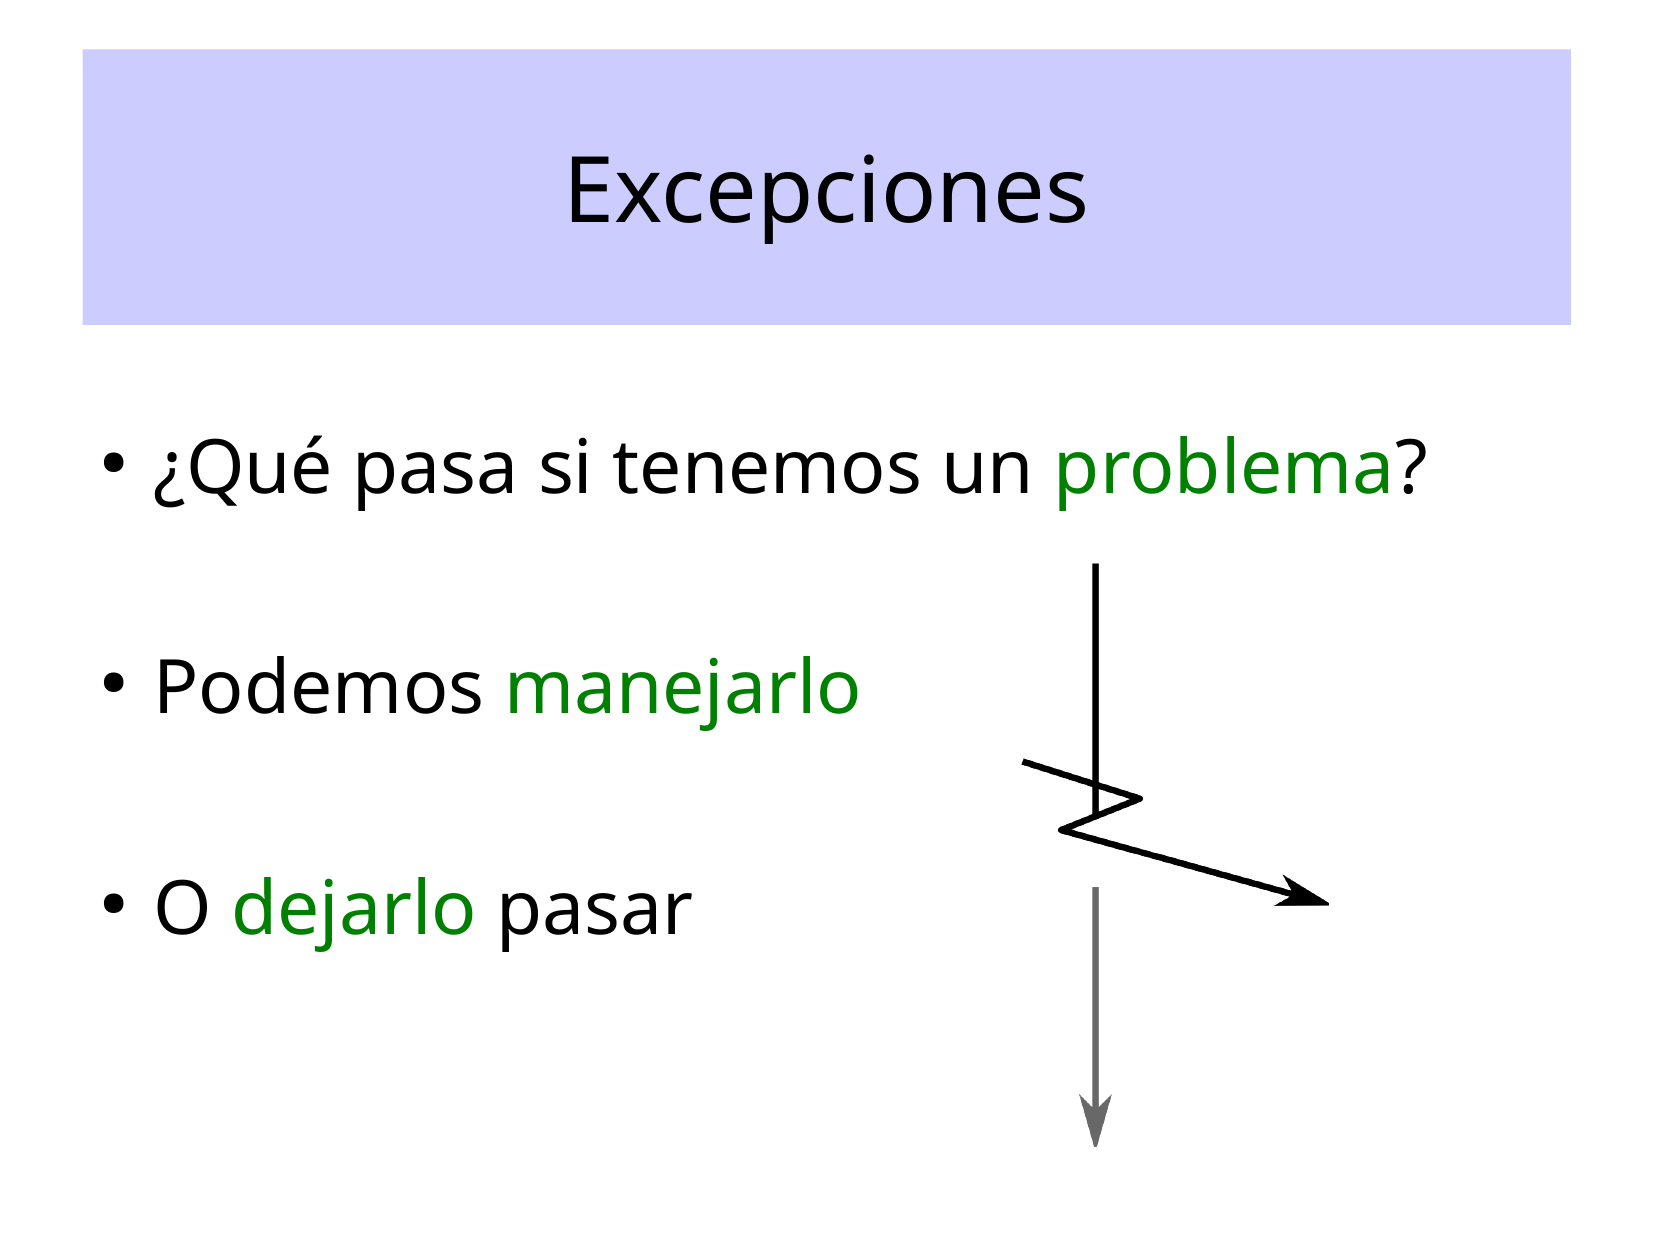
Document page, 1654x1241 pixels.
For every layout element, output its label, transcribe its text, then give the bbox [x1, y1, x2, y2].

list ¿Qué pasa si tenemos un problema? Podemos manejarlo O dejarlo pasar [82, 413, 1571, 1232]
title Excepciones [82, 56, 1571, 318]
picture [1019, 560, 1329, 1147]
